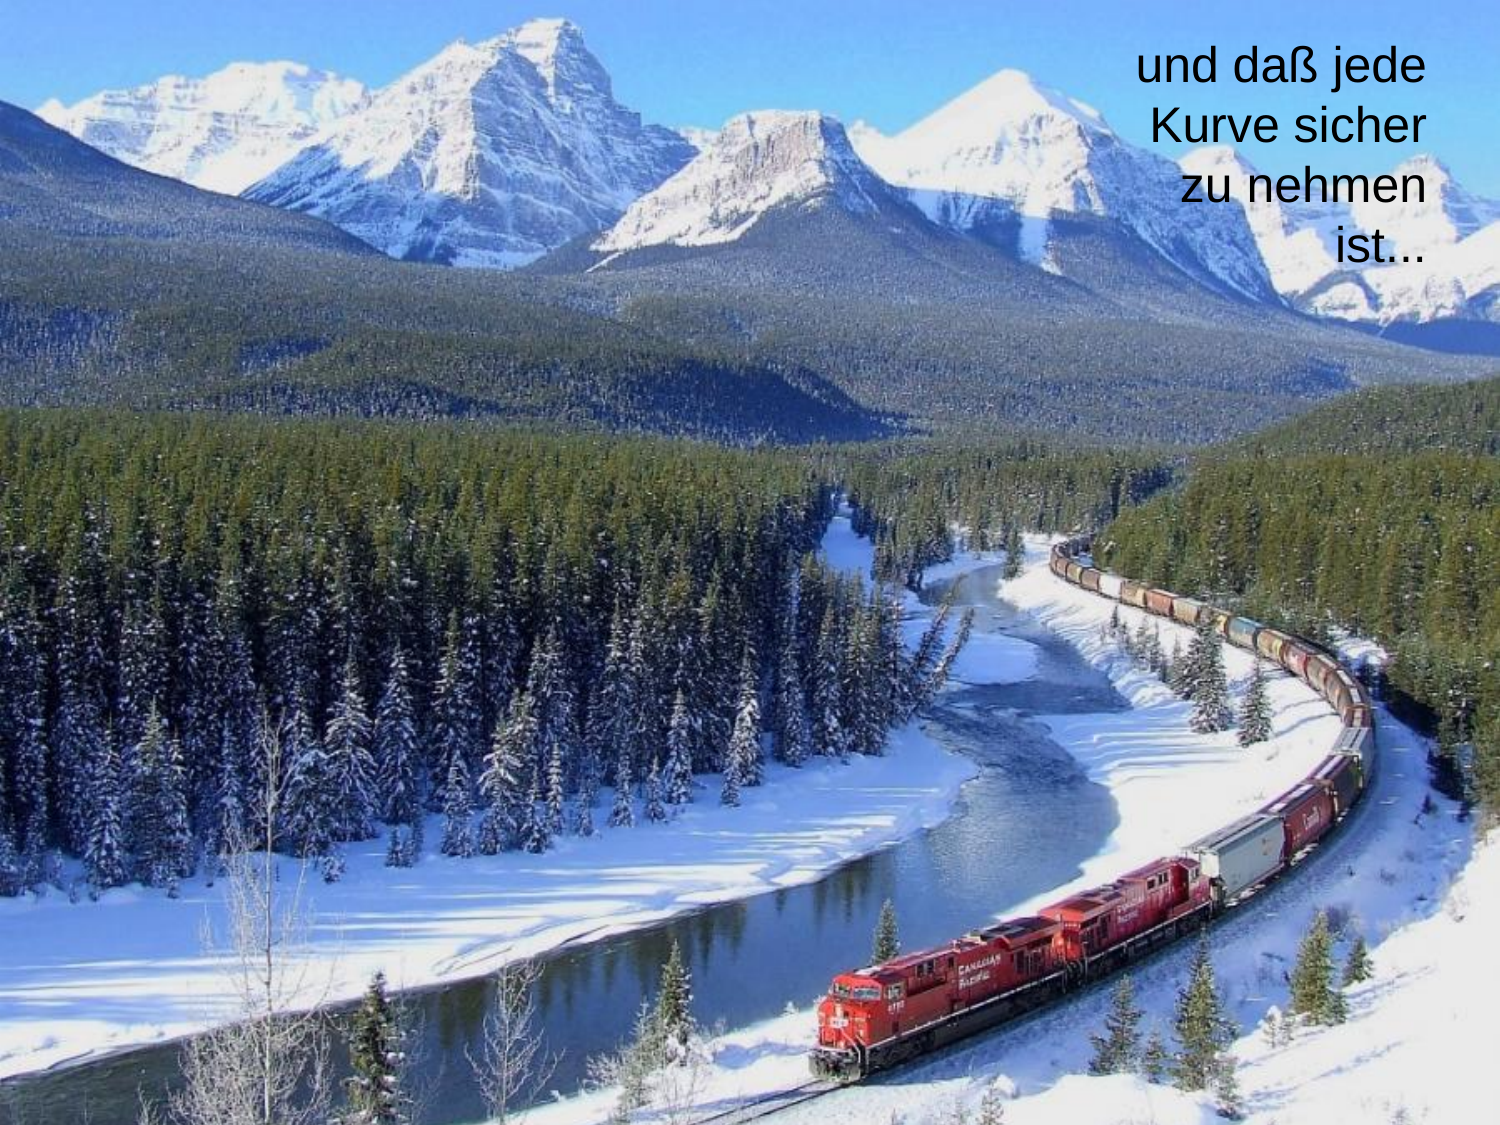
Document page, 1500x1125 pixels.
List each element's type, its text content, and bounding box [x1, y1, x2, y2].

picture [0, 0, 1500, 1125]
text_box und daß jede Kurve sicher zu nehmen ist... [1087, 24, 1442, 281]
